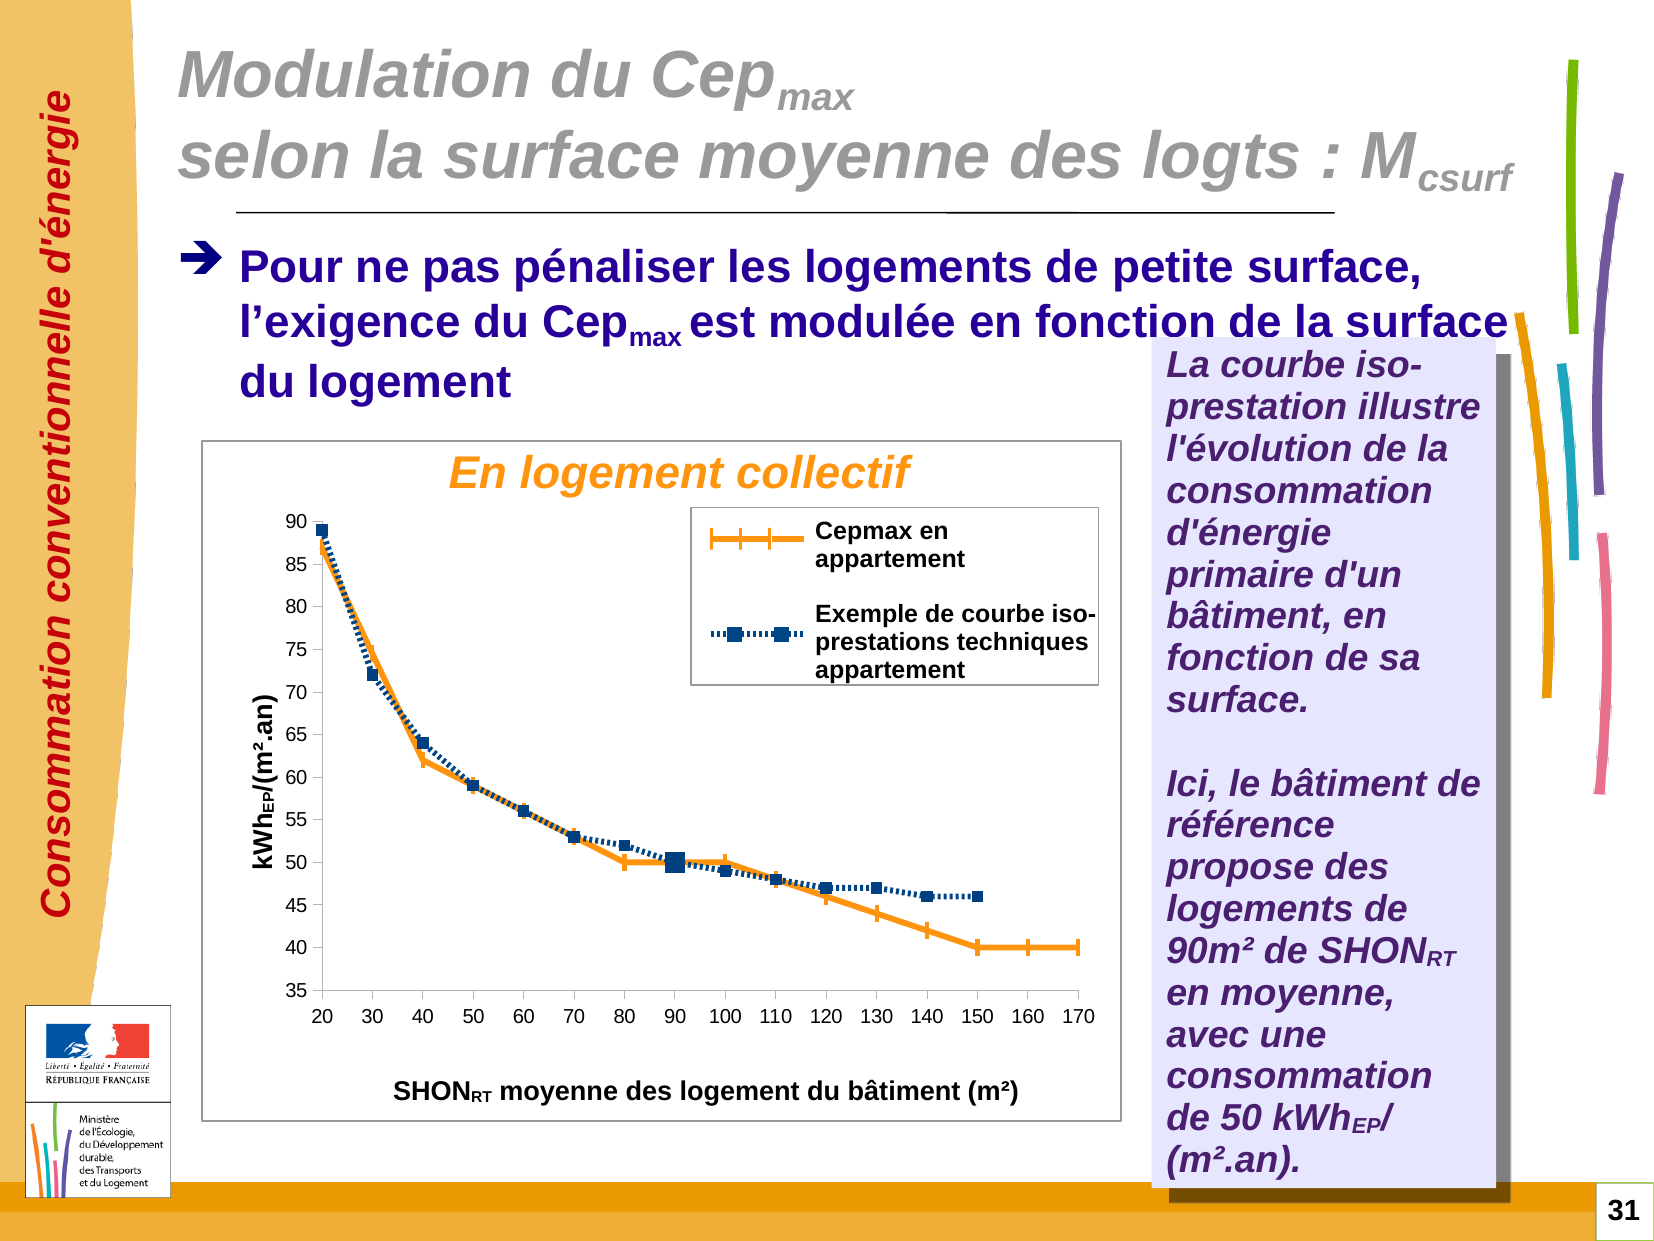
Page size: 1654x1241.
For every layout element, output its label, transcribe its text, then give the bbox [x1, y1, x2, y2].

text_box La courbe iso-prestation illustre l'évolution de la consommation d'énergie primaire d'un bâtiment, en fonction de sa surface. Ici, le bâtiment de référence propose des logements de 90m² de SHONRT en moyenne, avec une consommation de 50 kWhEP/(m².an). [1151, 367, 1497, 1159]
text_box En logement collectif [383, 442, 975, 497]
text_box SHONRT moyenne des logement du bâtiment (m²) [318, 1065, 1093, 1119]
picture [0, 0, 1654, 1241]
list Pour ne pas pénaliser les logements de petite surface, l’exigence du Cepmax est modulée en fonction de la surface du logement [177, 236, 1536, 1123]
text_box Consommation conventionnelle d'énergie [11, 47, 101, 963]
title Modulation du Cepmax selon la surface moyenne des logts : Mcsurf [177, 29, 1536, 198]
